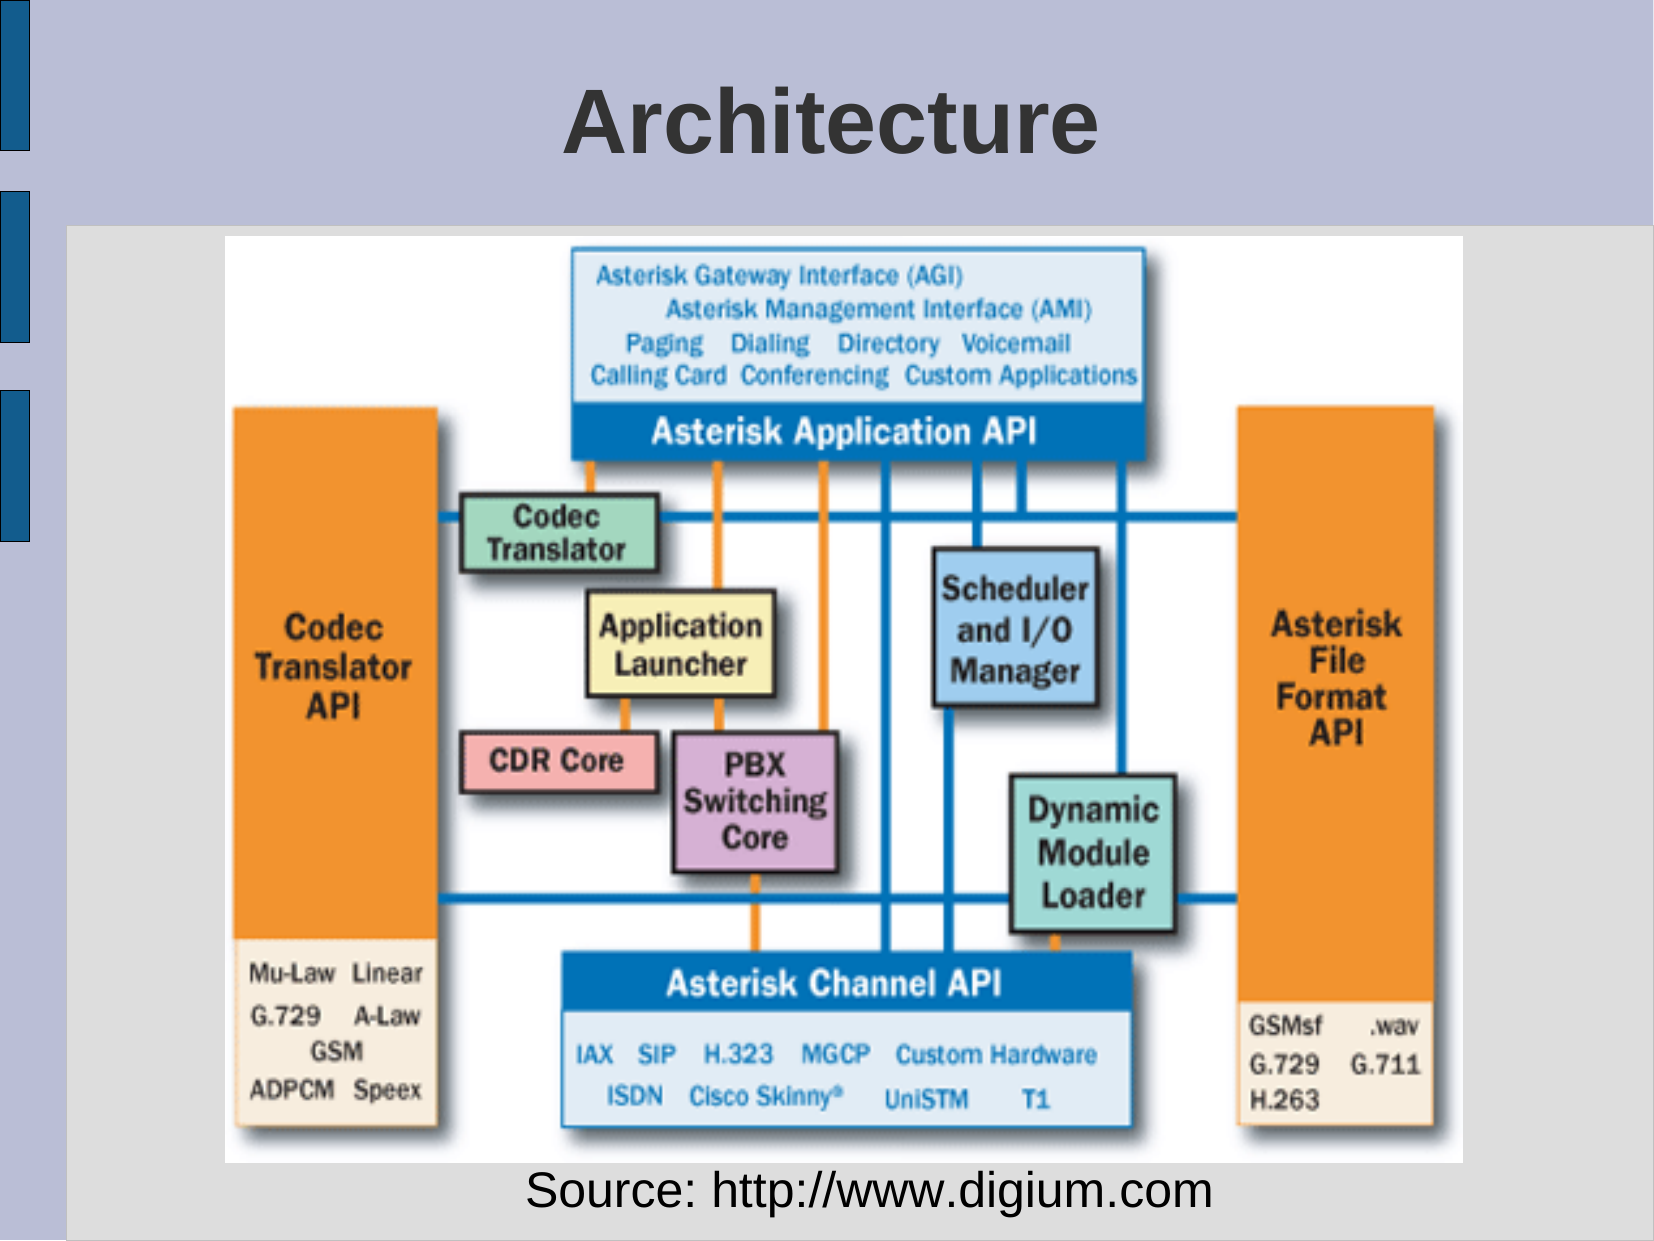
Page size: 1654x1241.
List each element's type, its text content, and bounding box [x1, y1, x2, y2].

title Architecture [125, 17, 1538, 226]
picture [225, 236, 1463, 1163]
text_box Source: http://www.digium.com [525, 1162, 1201, 1219]
